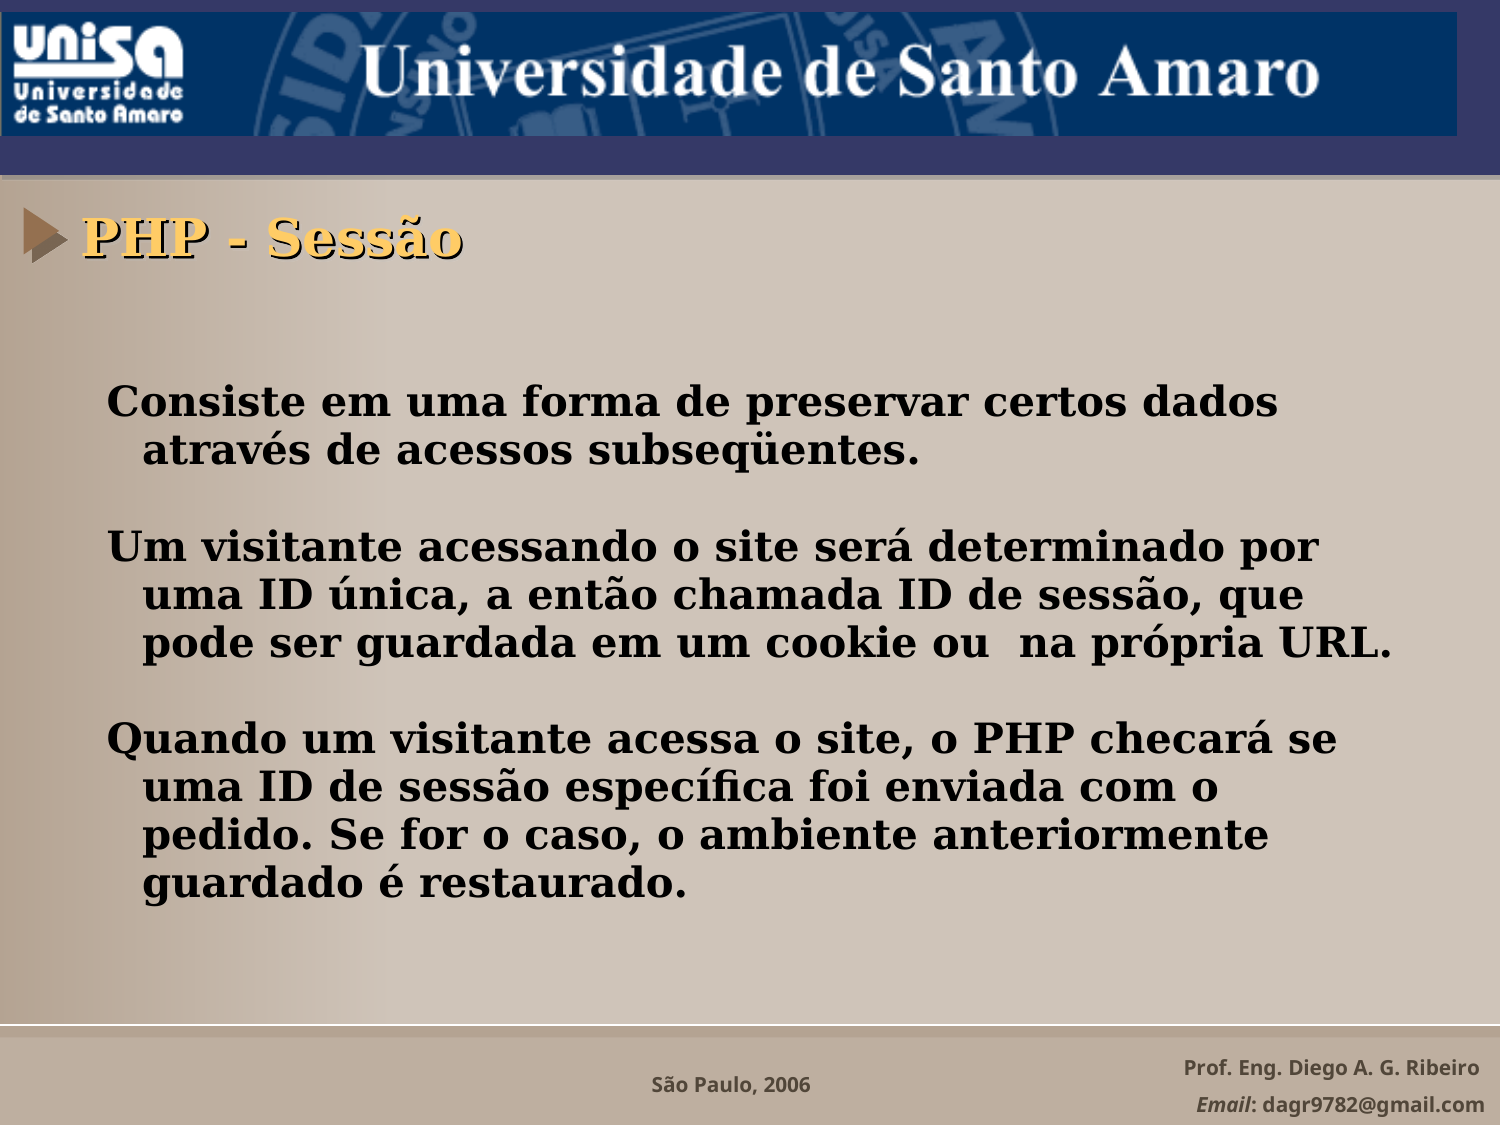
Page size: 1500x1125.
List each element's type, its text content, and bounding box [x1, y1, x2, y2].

text_box PHP - Sessão [80, 208, 706, 269]
text_box Consiste em uma forma de preservar certos dados através de acessos subseqüentes. Um visitante acessando o site será determinado por uma ID única, a então chamada ID de sessão, que pode ser guardada em um cookie ou na própria URL. Quando um visitante acessa o site, o PHP checará se uma ID de sessão específica foi enviada com o pedido. Se for o caso, o ambiente anteriormente guardado é restaurado. [56, 370, 1420, 915]
text_box [23, 207, 60, 255]
